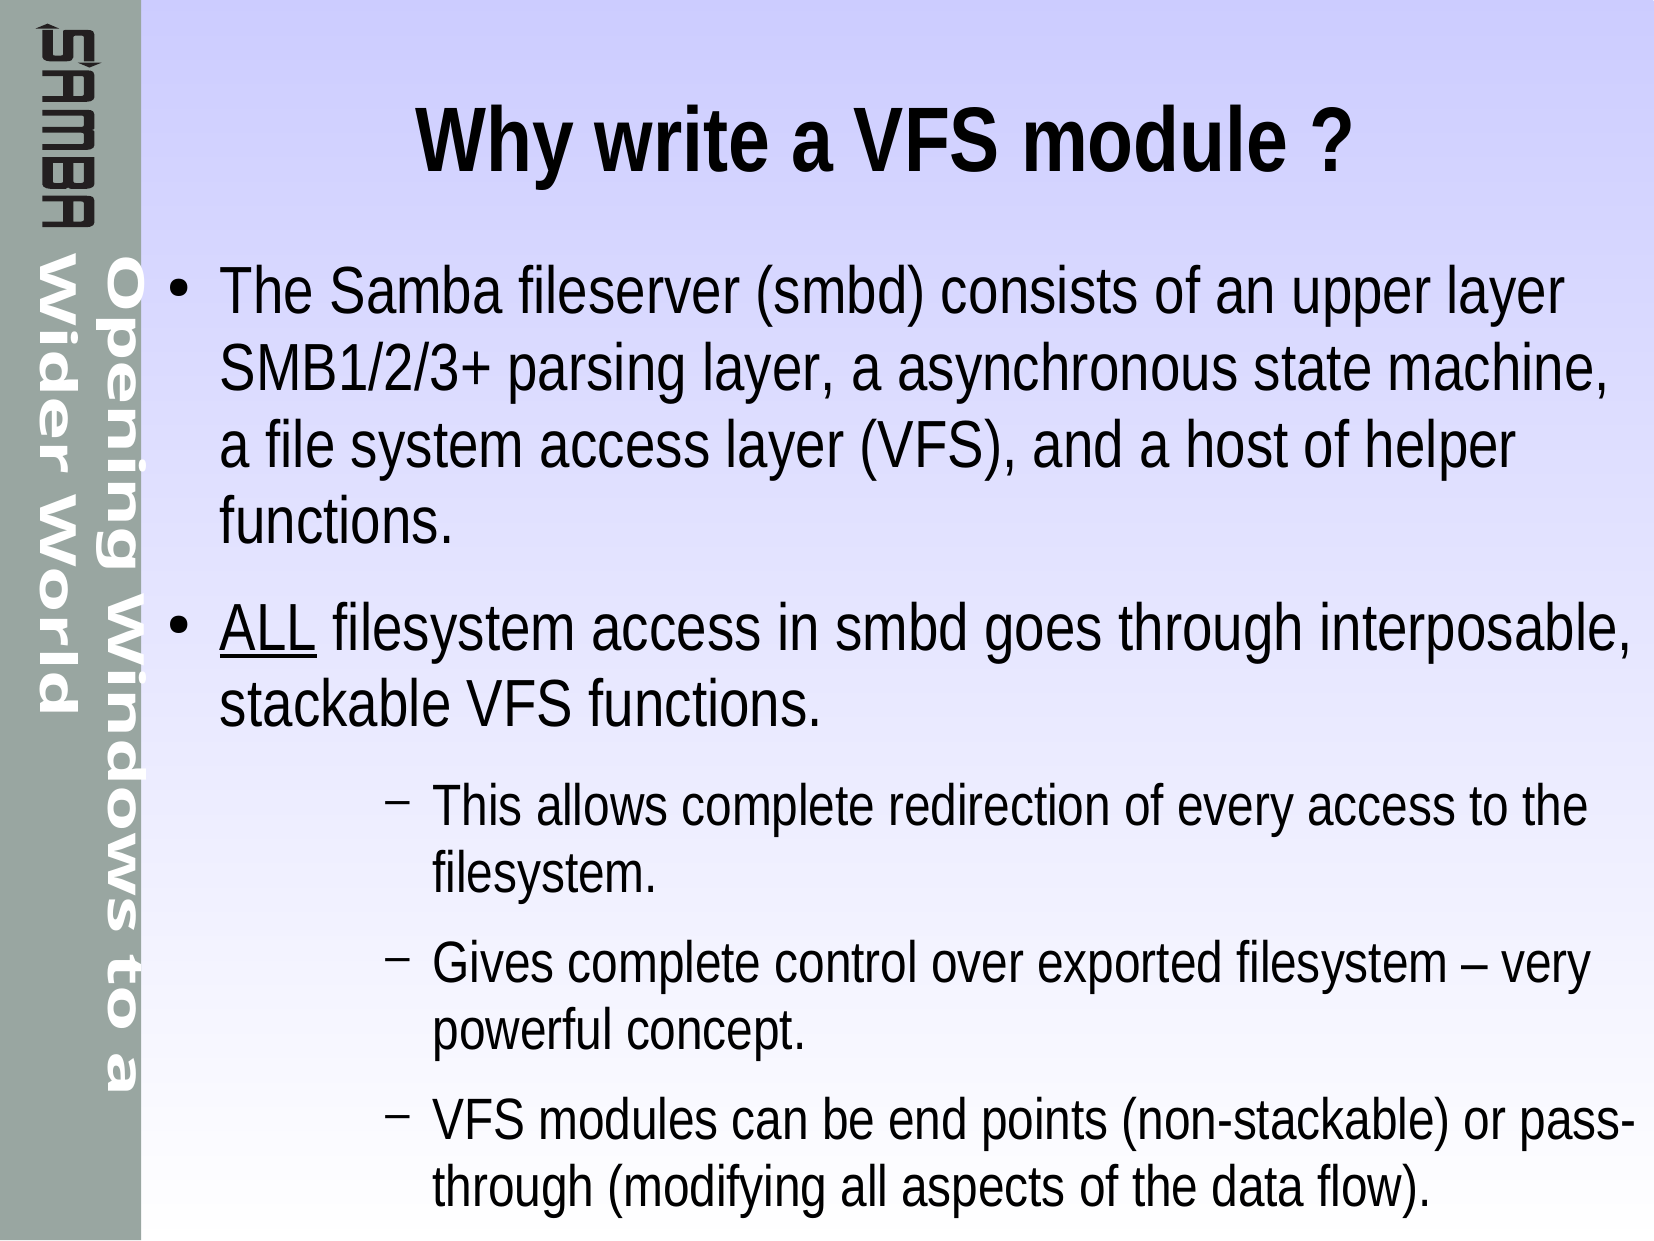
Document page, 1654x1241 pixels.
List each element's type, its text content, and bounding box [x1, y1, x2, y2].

list The Samba fileserver (smbd) consists of an upper layer SMB1/2/3+ parsing layer, a asynchronous state machine, a file system access layer (VFS), and a host of helper functions. ALL filesystem access in smbd goes through interposable, stackable VFS functions. This allows complete redirection of every access to the filesystem. Gives complete control over exported filesystem – very powerful concept. VFS modules can be end points (non-stackable) or pass-through (modifying all aspects of the data flow). [149, 251, 1641, 1221]
title Why write a VFS module ? [192, 55, 1581, 221]
